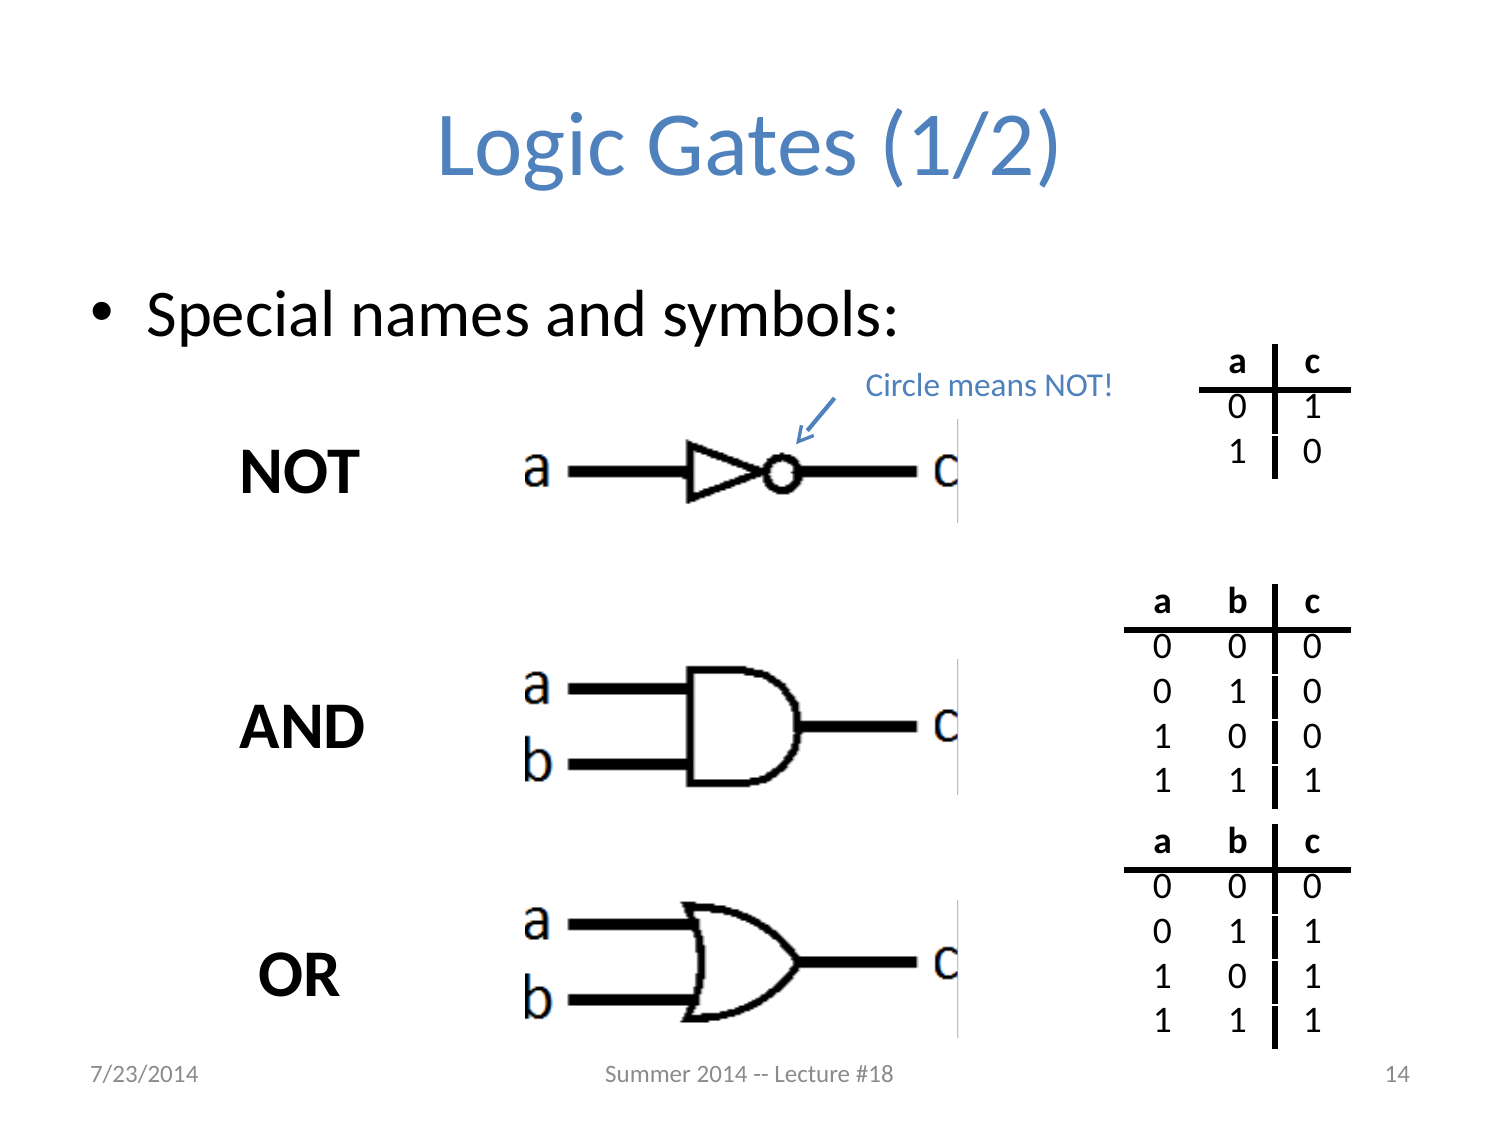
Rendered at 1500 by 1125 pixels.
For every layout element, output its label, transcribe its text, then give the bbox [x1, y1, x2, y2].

table_cell 1 [1201, 916, 1272, 959]
table_cell 1 [1278, 961, 1349, 1004]
table_cell 0 [1126, 873, 1199, 914]
table_cell 0 [1201, 393, 1272, 434]
table_cell 1 [1126, 721, 1199, 764]
table_header b [1201, 586, 1272, 627]
table_cell 0 [1278, 873, 1349, 914]
table_cell 1 [1278, 916, 1349, 959]
table_cell 0 [1126, 916, 1199, 959]
table_cell 1 [1201, 436, 1272, 479]
table_header c [1278, 826, 1349, 867]
table_cell 1 [1126, 961, 1199, 1004]
text_box NOT [224, 419, 375, 516]
picture [525, 900, 960, 1038]
text_box AND [224, 674, 375, 771]
table_cell 1 [1201, 766, 1272, 809]
slide_number 7/23/2014 [75, 1042, 425, 1103]
slide_number <number> [1074, 1042, 1425, 1103]
table_header c [1278, 586, 1349, 627]
table_cell 0 [1201, 961, 1272, 1004]
table_cell 0 [1201, 633, 1272, 674]
table_cell 0 [1201, 721, 1272, 764]
table_cell 0 [1278, 676, 1349, 719]
table_header a [1126, 826, 1199, 867]
text_box OR [224, 922, 375, 1019]
table_cell 1 [1278, 393, 1349, 434]
table_header a [1126, 586, 1199, 627]
table_cell 0 [1278, 633, 1349, 674]
table_cell 1 [1278, 1006, 1349, 1049]
table_cell 0 [1126, 676, 1199, 719]
table_header a [1201, 346, 1272, 387]
table_cell 0 [1126, 633, 1199, 674]
table_cell 1 [1126, 766, 1199, 809]
table_cell 0 [1278, 436, 1349, 479]
table_cell 1 [1201, 1006, 1272, 1049]
table_cell 0 [1278, 721, 1349, 764]
list Special names and symbols: [75, 262, 1425, 368]
table_cell 1 [1278, 766, 1349, 809]
table_header b [1201, 826, 1272, 867]
footer Summer 2014 -- Lecture #18 [512, 1042, 988, 1103]
text_box Circle means NOT! [850, 355, 1130, 411]
table_cell 1 [1201, 676, 1272, 719]
table_cell 1 [1126, 1006, 1199, 1049]
table_cell 0 [1201, 873, 1272, 914]
title Logic Gates (1/2) [75, 45, 1425, 233]
picture [525, 659, 960, 795]
table_header c [1278, 346, 1349, 387]
picture [525, 419, 960, 524]
